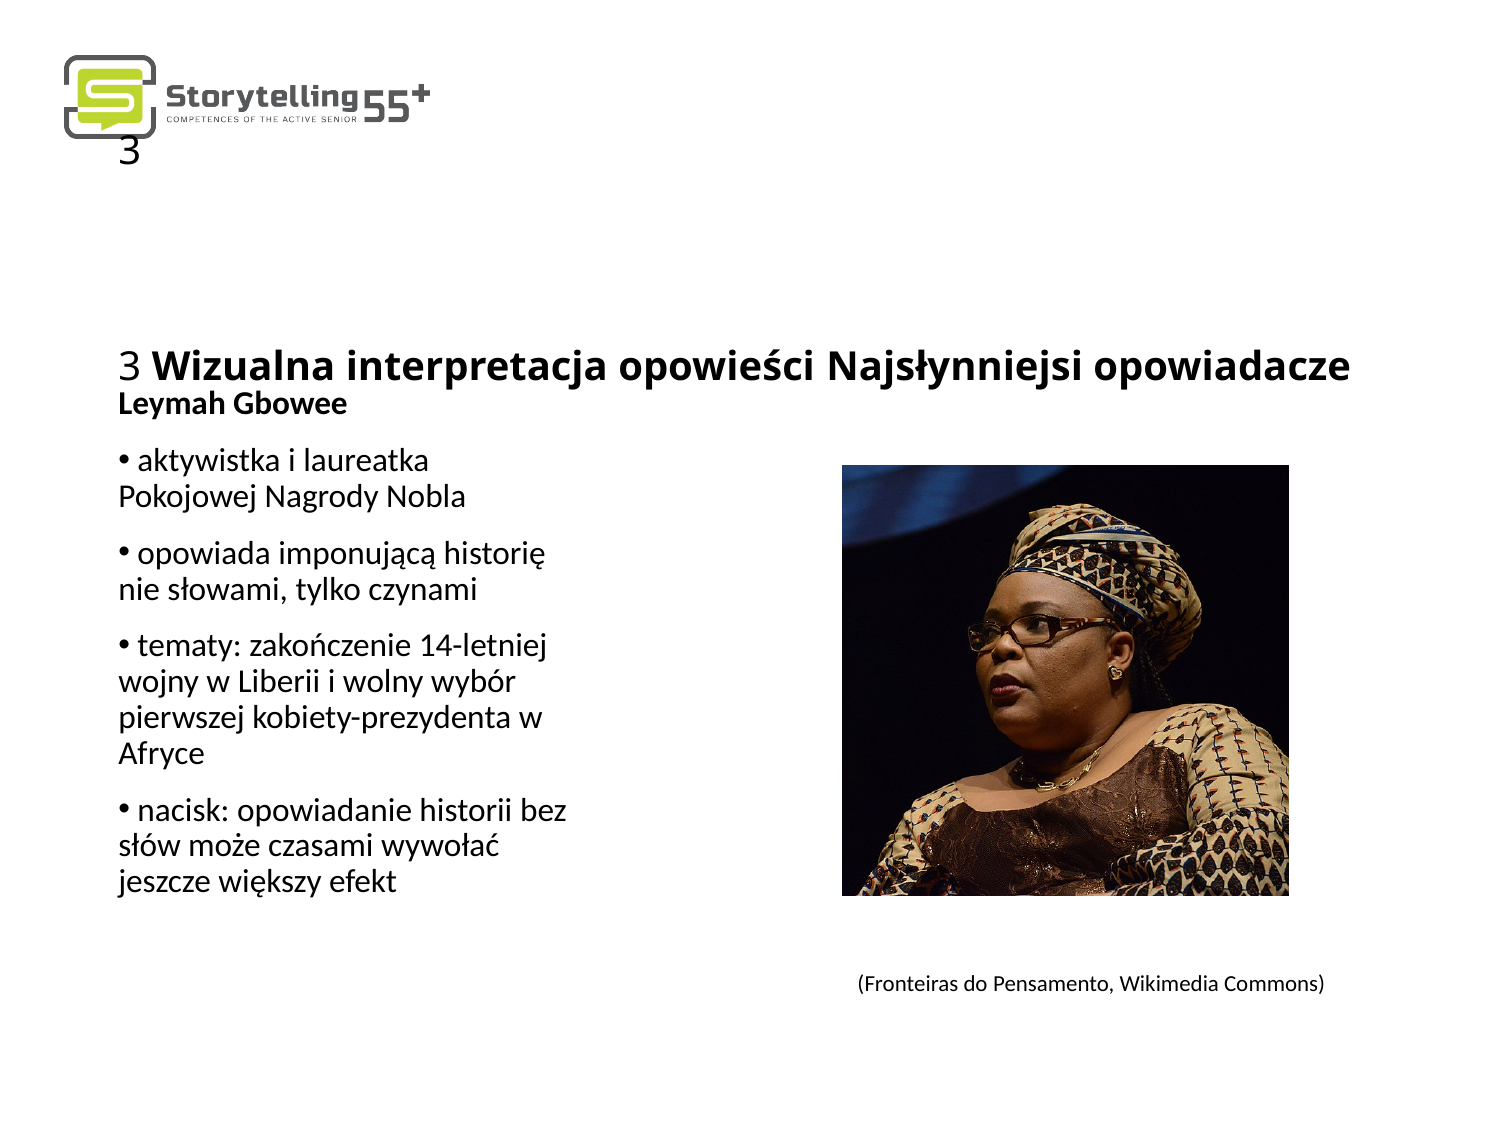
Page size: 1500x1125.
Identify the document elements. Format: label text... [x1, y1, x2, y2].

list Leymah Gbowee aktywistka i laureatka Pokojowej Nagrody Nobla opowiada imponującą historię nie słowami, tylko czynami tematy: zakończenie 14-letniej wojny w Liberii i wolny wybór pierwszej kobiety-prezydenta w Afryce nacisk: opowiadanie historii bez słów może czasami wywołać jeszcze większy efekt [103, 378, 588, 1091]
picture [64, 55, 430, 139]
title 3 3 Wizualna interpretacja opowieści Najsłynniejsi opowiadacze [103, 75, 1381, 483]
picture [842, 465, 1289, 896]
text_box (Fronteiras do Pensamento, Wikimedia Commons) [842, 961, 1380, 1004]
